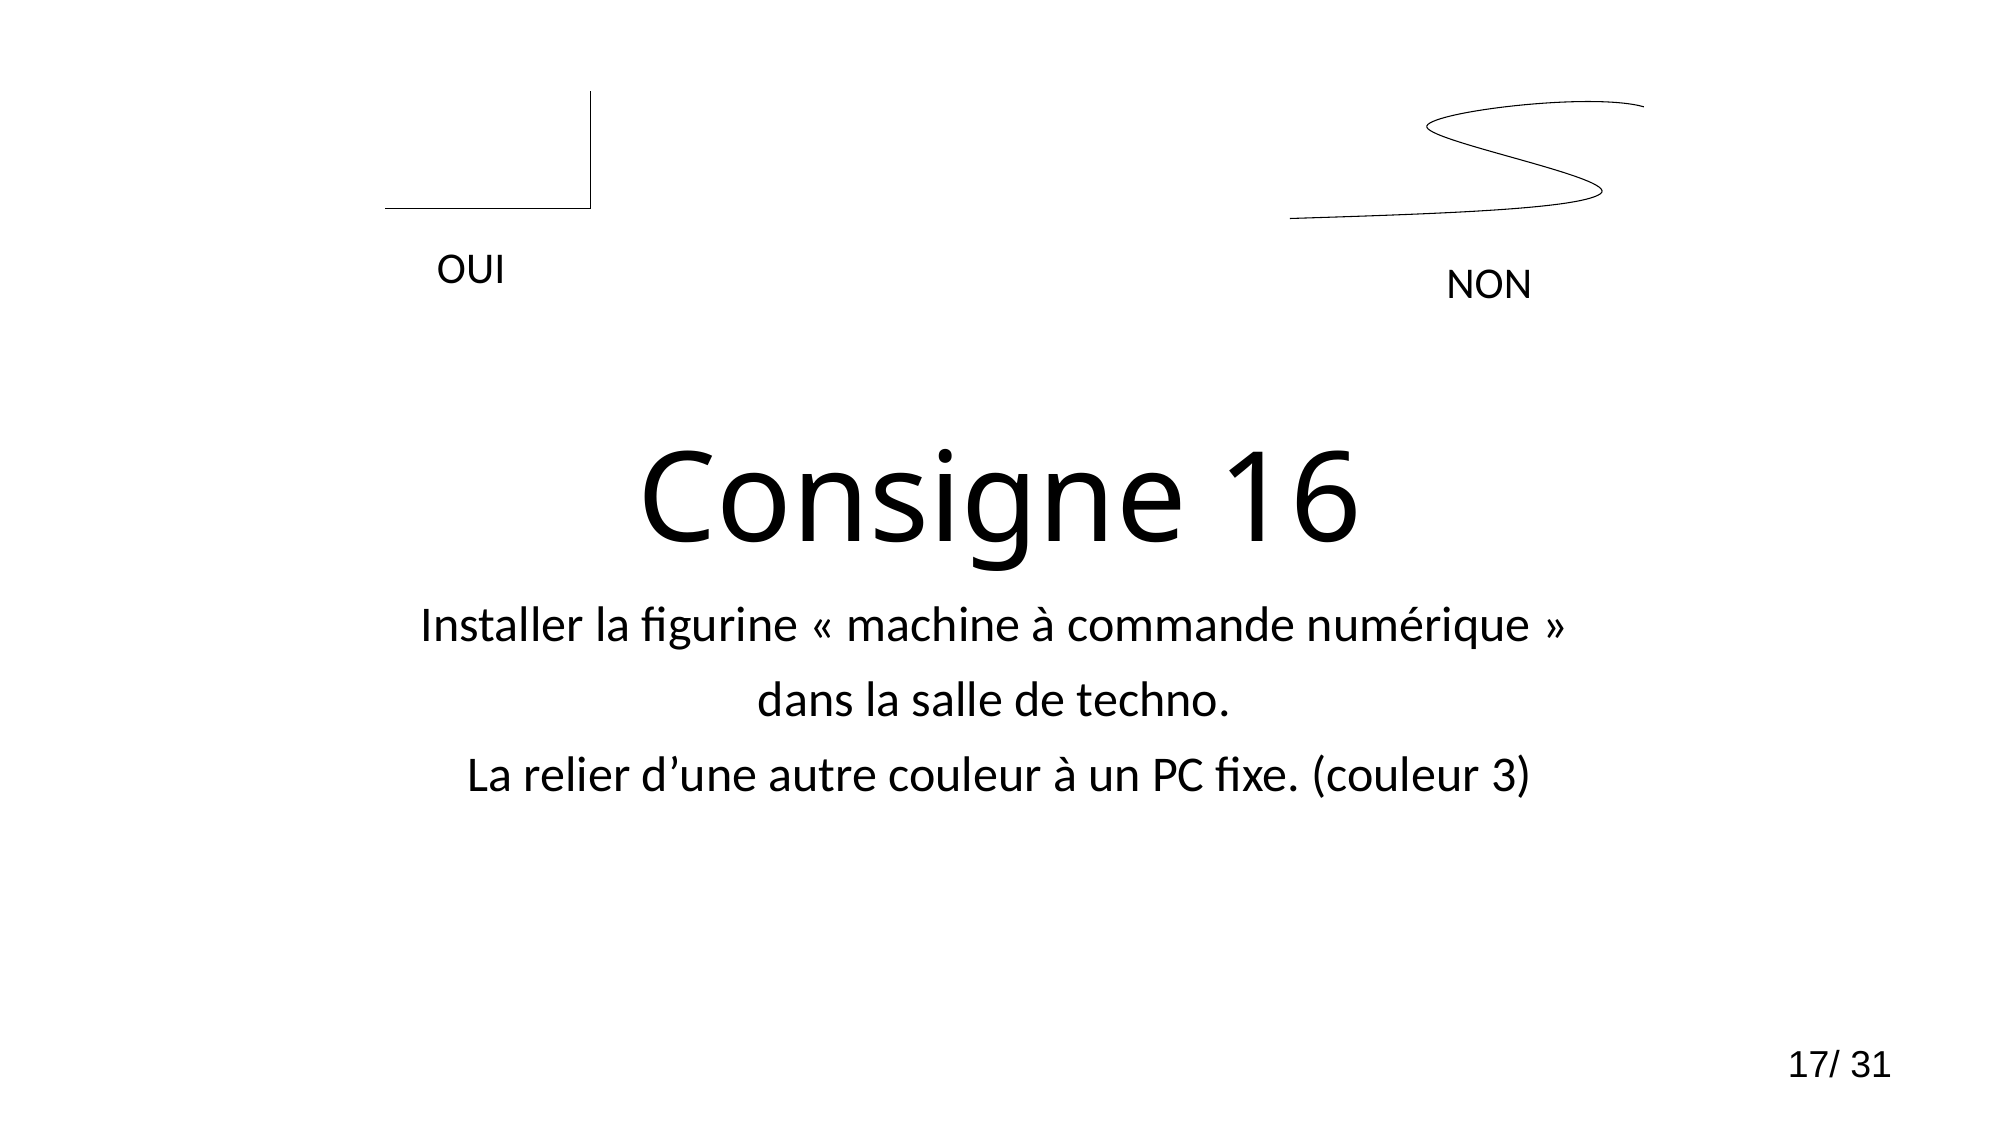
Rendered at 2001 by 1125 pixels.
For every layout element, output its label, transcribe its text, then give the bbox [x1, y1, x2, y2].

text_box NON [1275, 253, 1704, 317]
text_box 31/ 31 [1830, 1035, 1979, 1093]
text_box OUI [256, 238, 686, 302]
subtitle Installer la figurine « machine à commande numérique » dans la salle de techno. La relier d’une autre couleur à un PC fixe. (couleur 3) [249, 590, 1750, 863]
title Consigne 16 [249, 184, 1750, 576]
